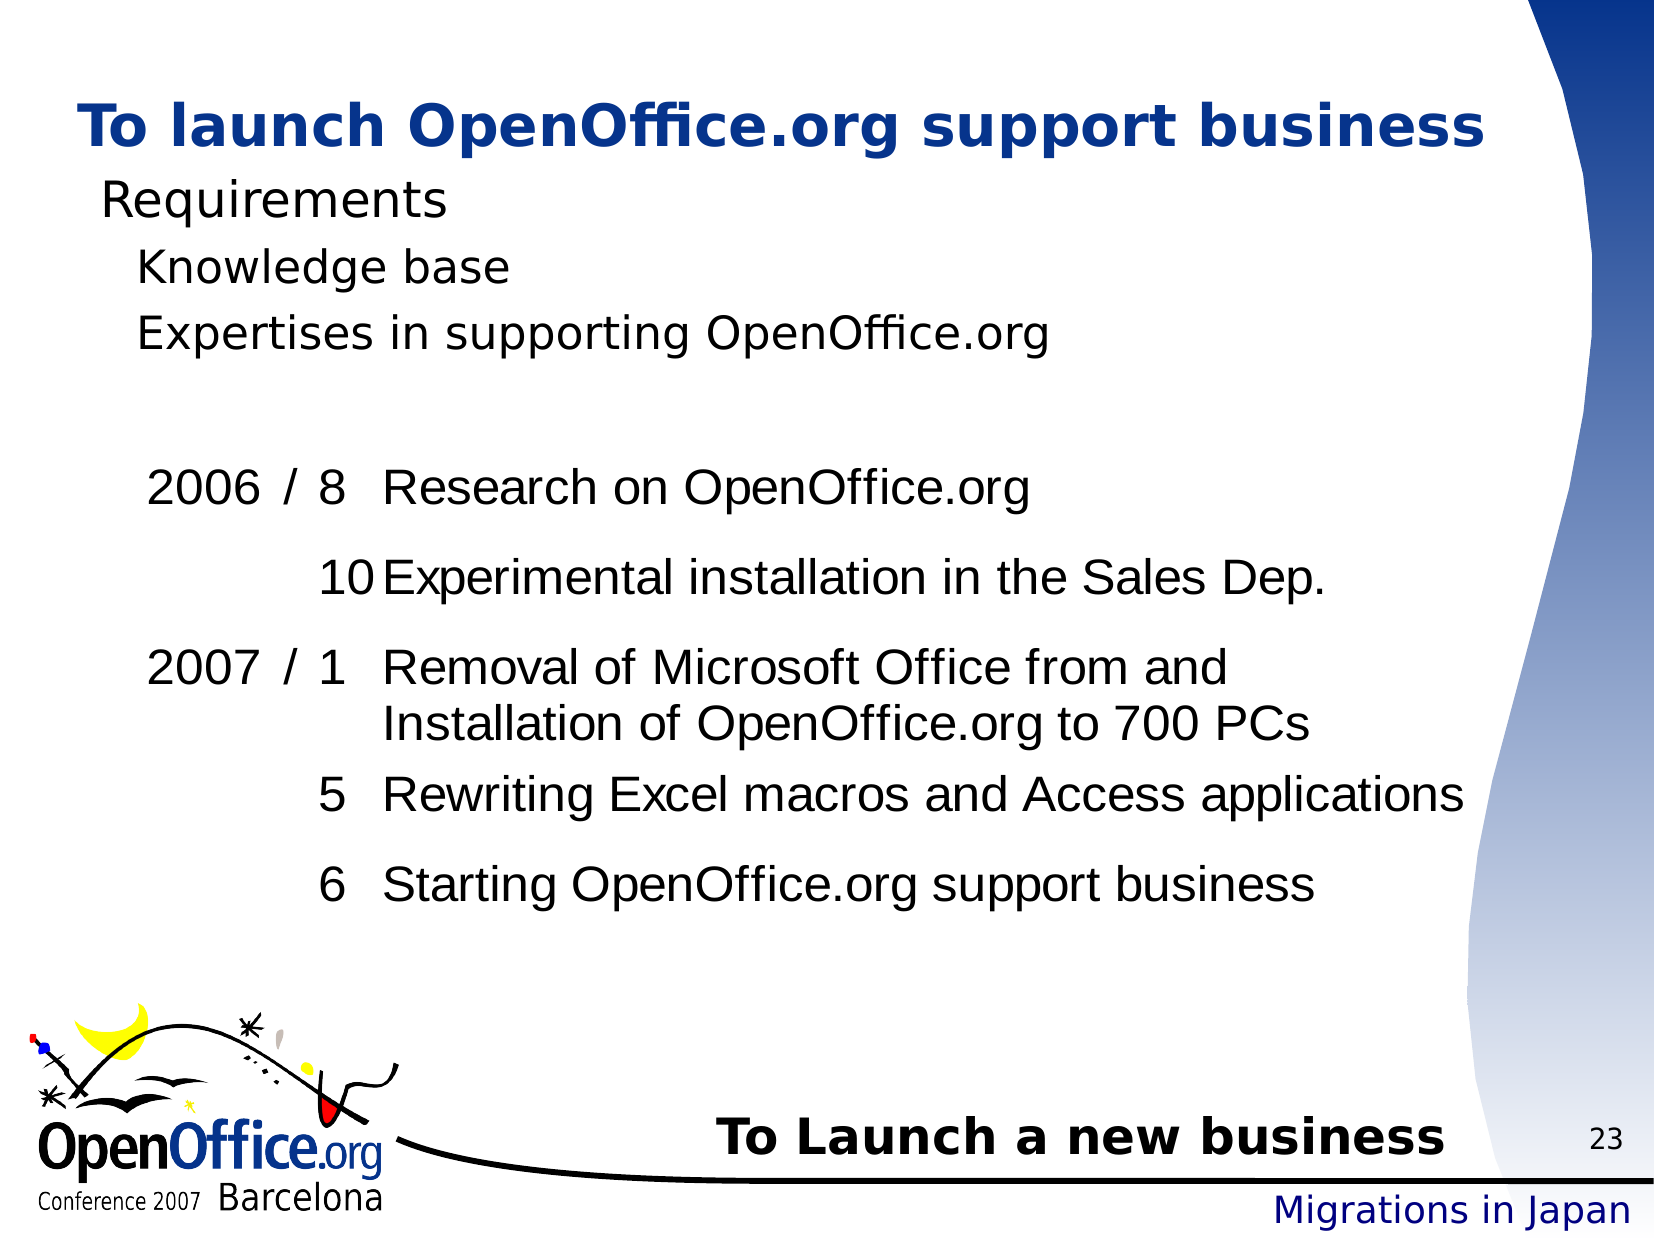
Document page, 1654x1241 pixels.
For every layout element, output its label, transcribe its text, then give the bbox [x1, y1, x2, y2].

list To launch OpenOffice.org support business Requirements Knowledge base Expertises in supporting OpenOffice.org [77, 92, 1542, 1009]
chart [144, 457, 1468, 1069]
title To Launch a new business [531, 1099, 1447, 1174]
picture [29, 1003, 399, 1211]
